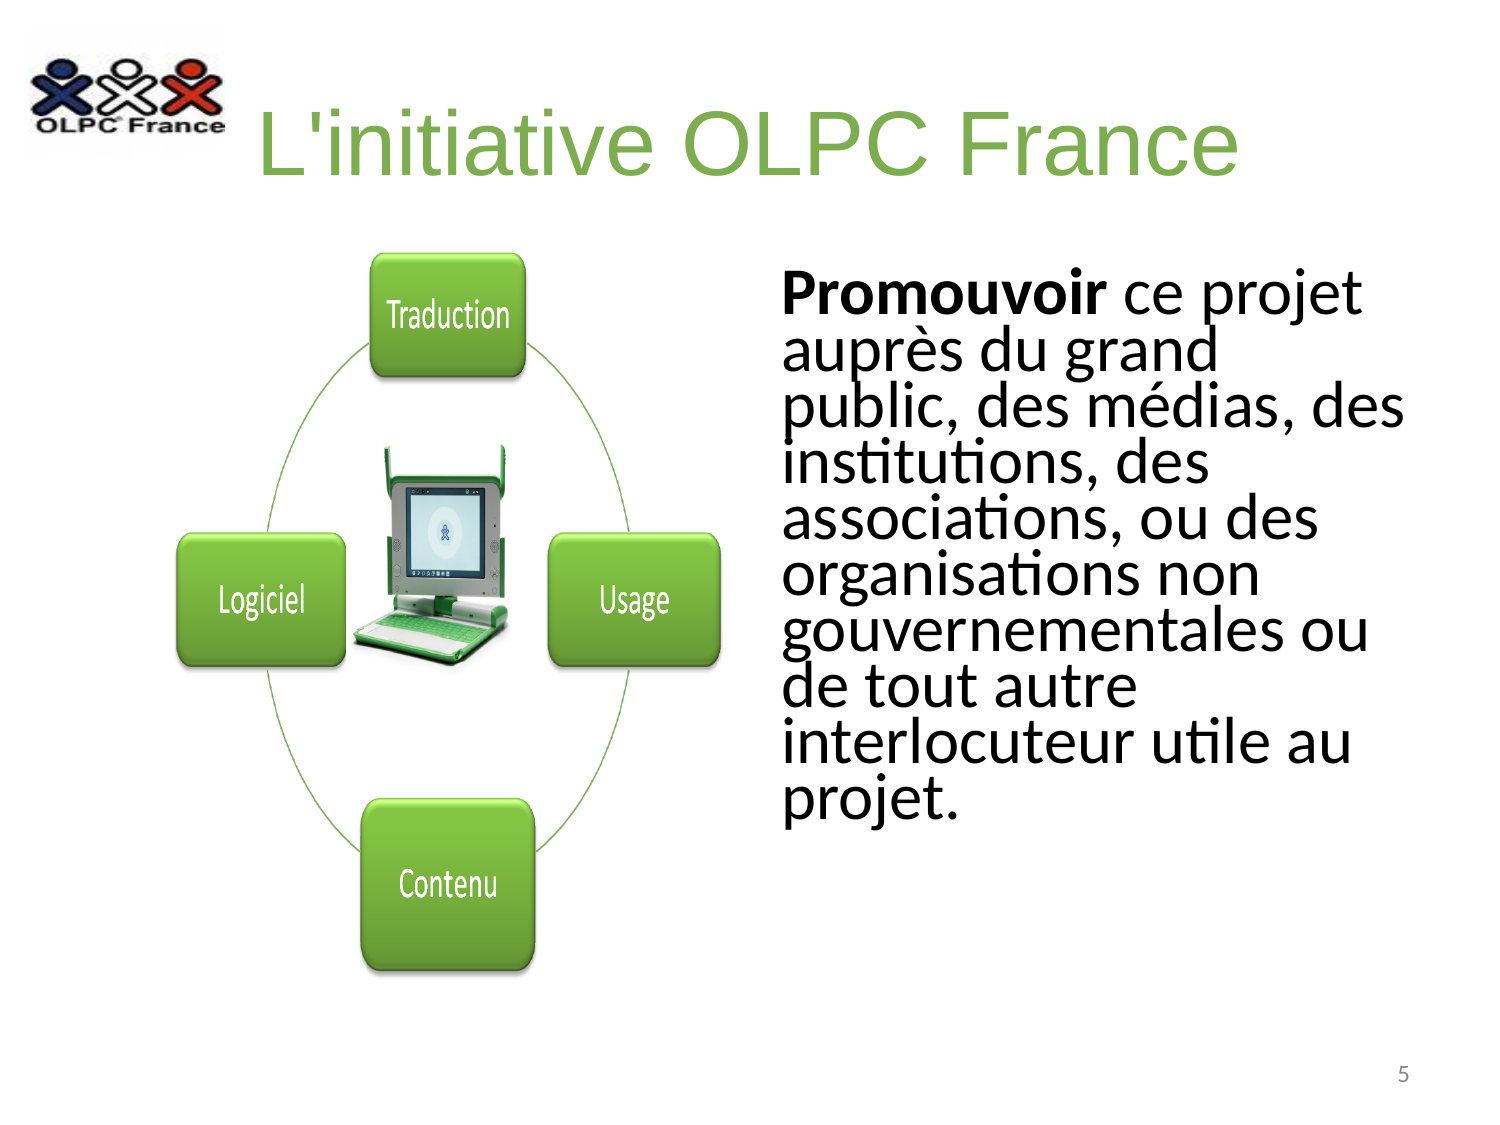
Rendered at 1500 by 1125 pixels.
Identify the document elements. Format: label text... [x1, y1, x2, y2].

text_box <numéro> [1074, 1042, 1426, 1103]
text_box L'initiative OLPC France [75, 45, 1426, 233]
picture [29, 30, 225, 161]
list Promouvoir ce projet auprès du grand public, des médias, des institutions, des associations, ou des organisations non gouvernementales ou de tout autre interlocuteur utile au projet. [766, 262, 1425, 1006]
picture [5, 241, 892, 988]
